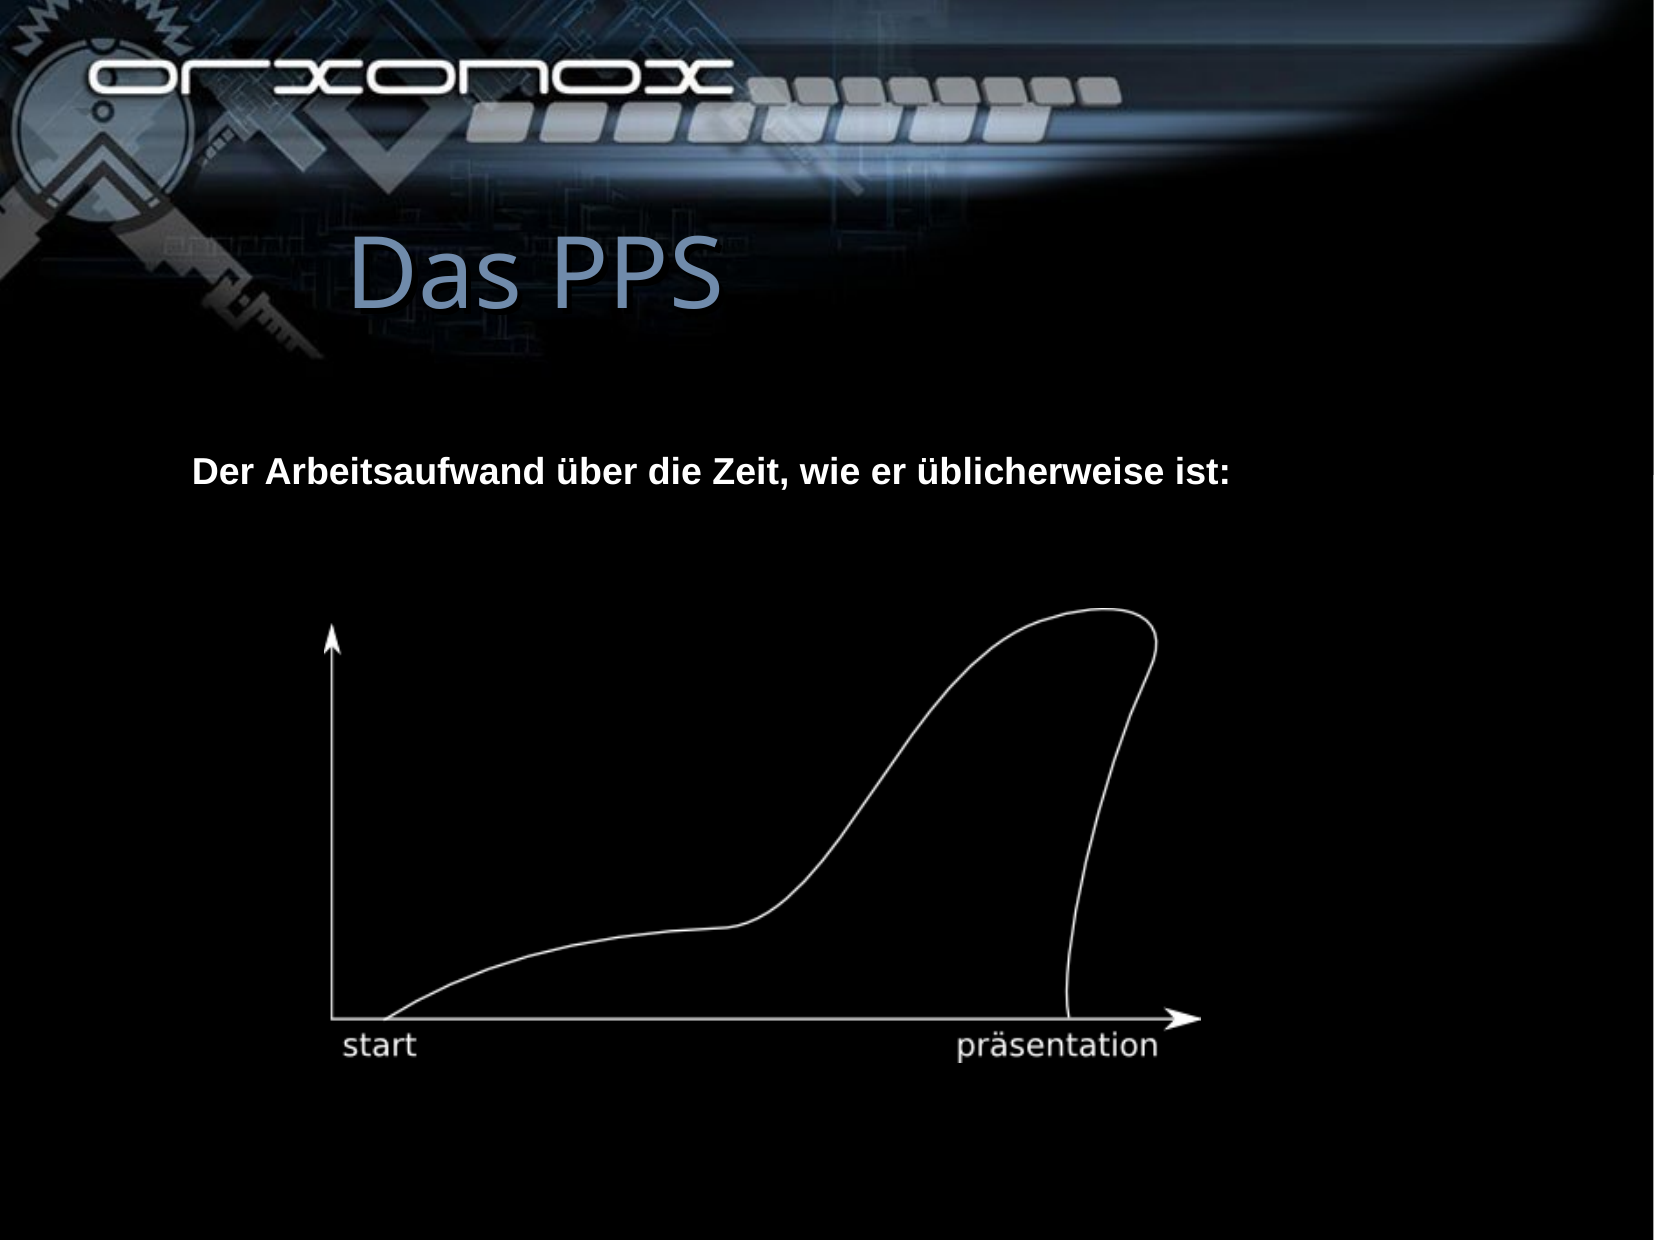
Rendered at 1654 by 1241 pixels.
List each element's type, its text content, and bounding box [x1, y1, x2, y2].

picture [324, 608, 1201, 1063]
text_box Der Arbeitsaufwand über die Zeit, wie er üblicherweise ist: [177, 442, 1329, 500]
picture [0, 0, 1654, 475]
text_box Das PPS [330, 194, 1306, 326]
